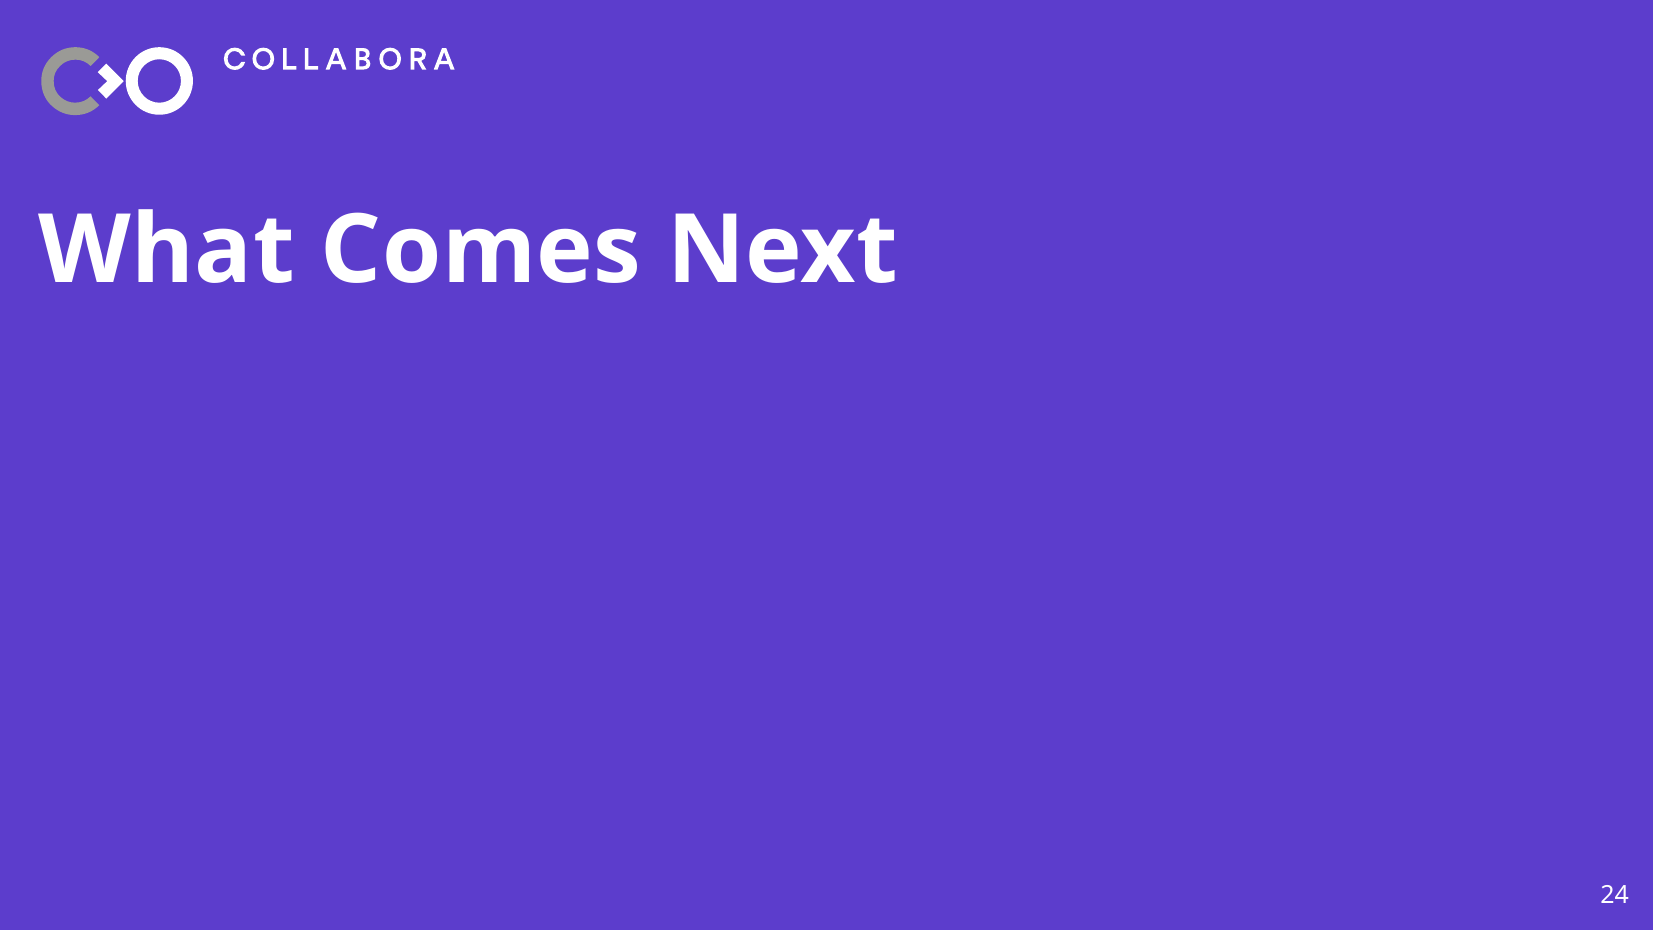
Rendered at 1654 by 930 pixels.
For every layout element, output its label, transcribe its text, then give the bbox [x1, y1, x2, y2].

title What Comes Next [38, 186, 1614, 243]
